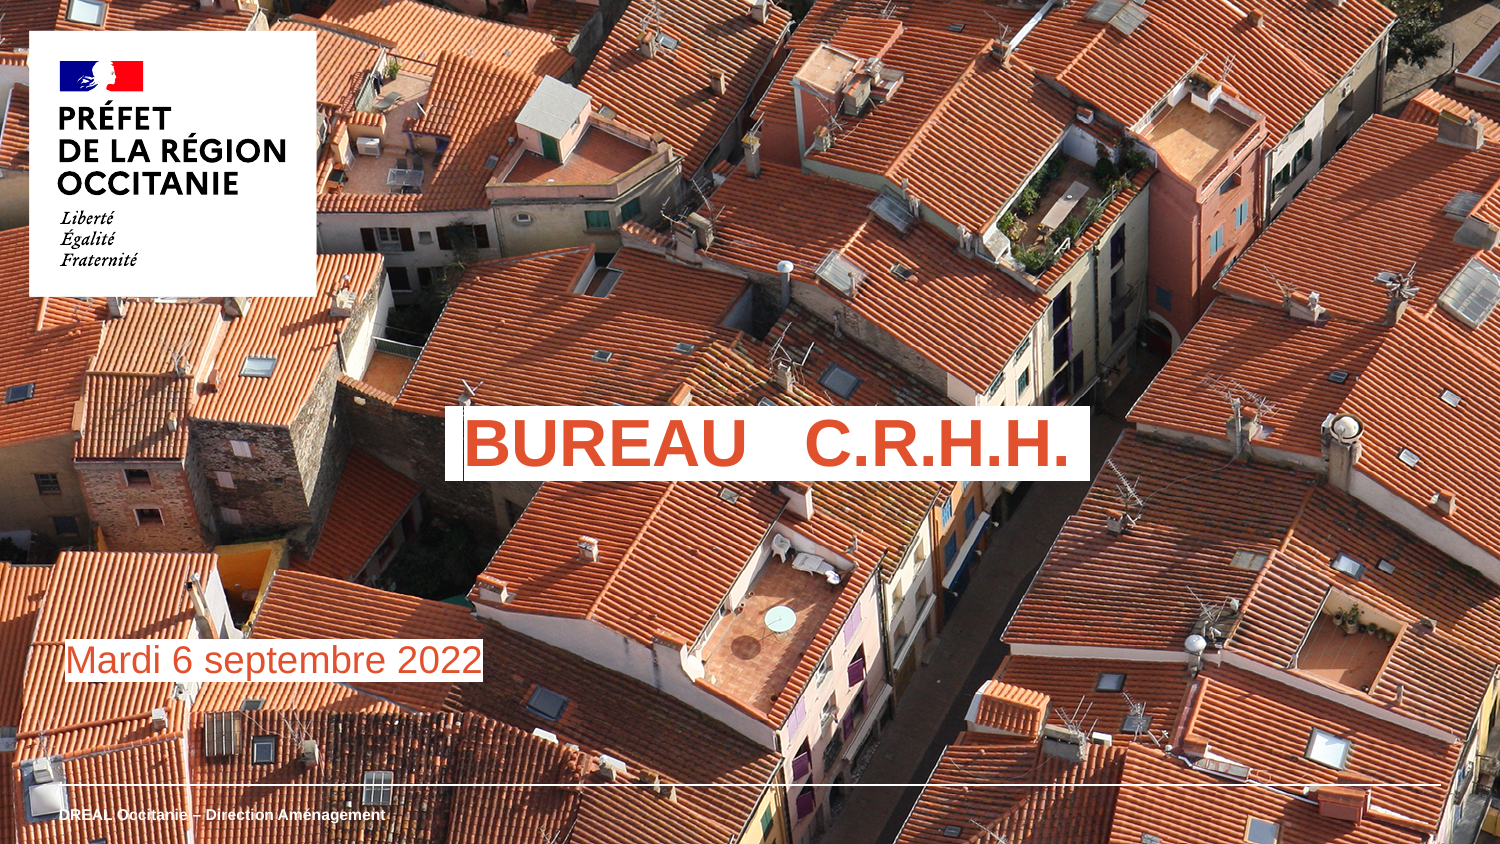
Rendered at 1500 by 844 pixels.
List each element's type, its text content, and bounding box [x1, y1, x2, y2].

list Bureau C.R.H.H. Mardi 6 septembre 2022 [11, 367, 1500, 556]
footer DREAL Occitanie – Direction Aménagement [59, 784, 1028, 844]
picture [0, 0, 1500, 844]
